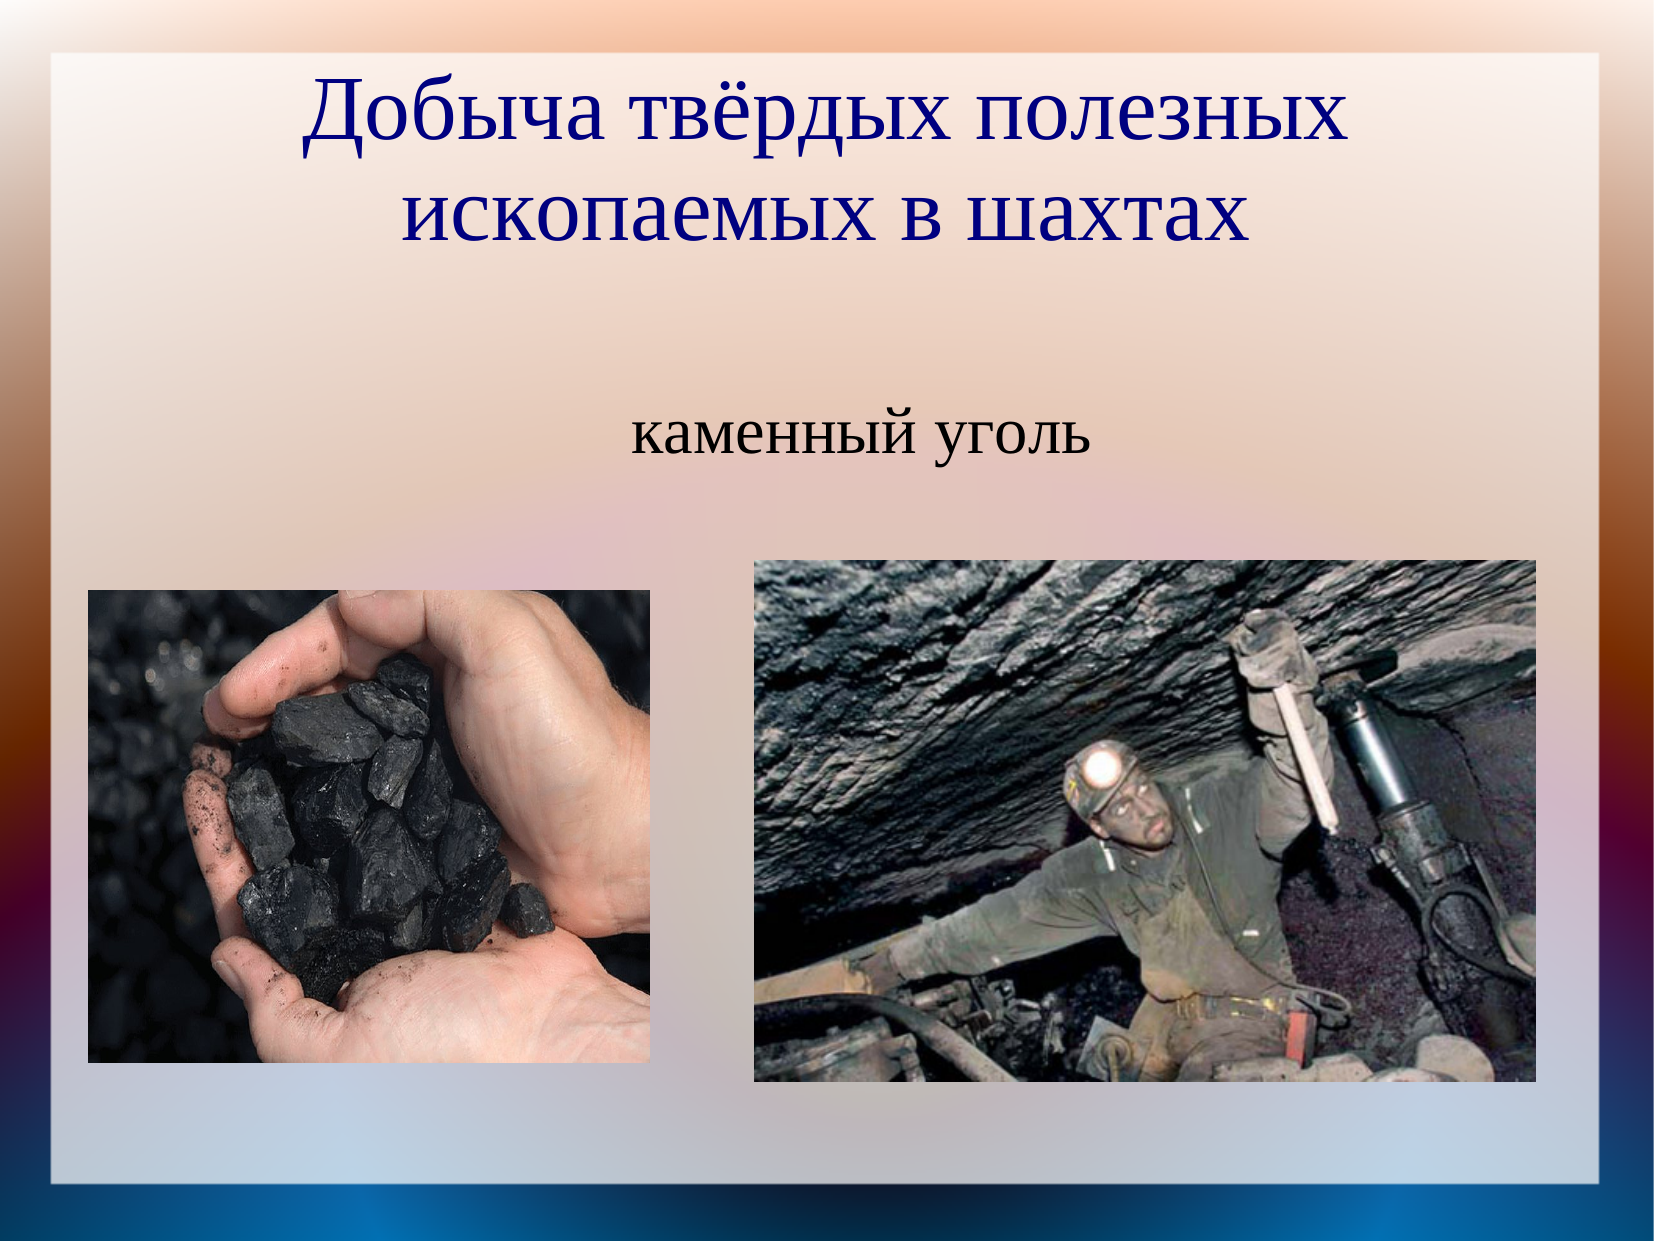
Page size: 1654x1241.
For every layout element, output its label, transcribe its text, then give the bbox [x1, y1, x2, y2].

title Добыча твёрдых полезных ископаемых в шахтах [82, 55, 1571, 263]
list каменный уголь [82, 290, 1571, 1109]
picture [0, 0, 1654, 1241]
